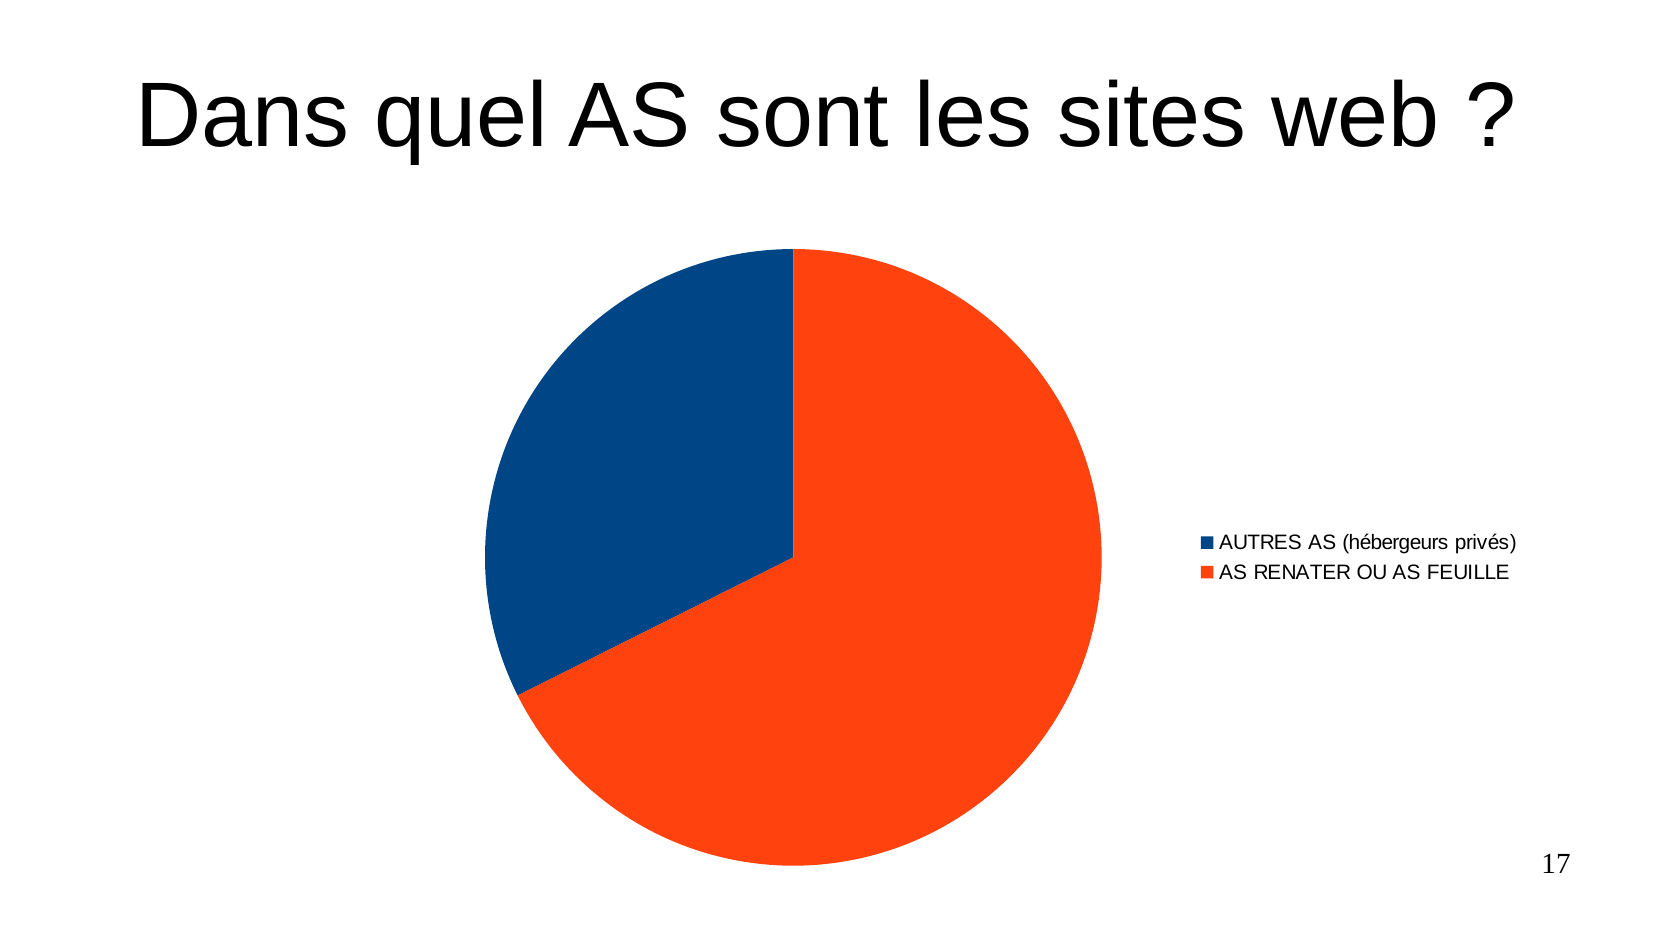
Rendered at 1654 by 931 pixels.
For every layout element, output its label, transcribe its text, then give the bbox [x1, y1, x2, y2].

chart [392, 236, 1536, 879]
title Dans quel AS sont les sites web ? [82, 37, 1571, 193]
